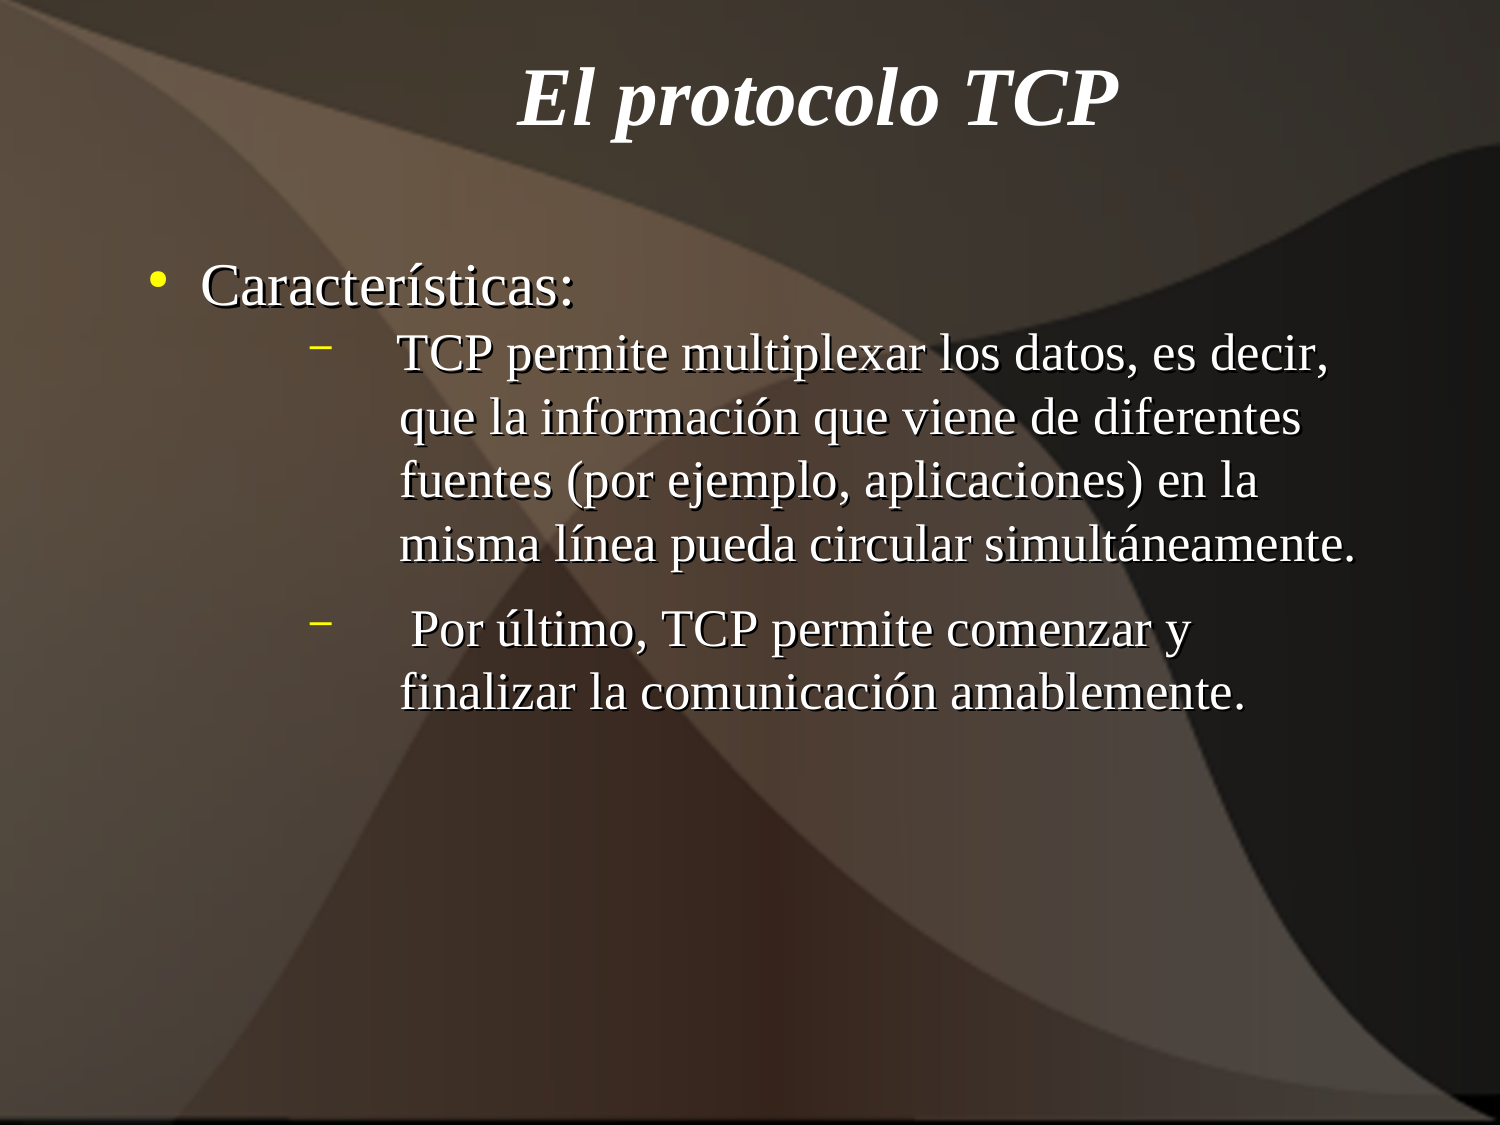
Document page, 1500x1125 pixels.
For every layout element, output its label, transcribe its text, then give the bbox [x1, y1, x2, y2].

picture [0, 0, 1500, 1125]
text_box El protocolo TCP [472, 47, 1134, 148]
list Características: TCP permite multiplexar los datos, es decir, que la información que viene de diferentes fuentes (por ejemplo, aplicaciones) en la misma línea pueda circular simultáneamente. Por último, TCP permite comenzar y finalizar la comunicación amablemente. [114, 237, 1390, 824]
